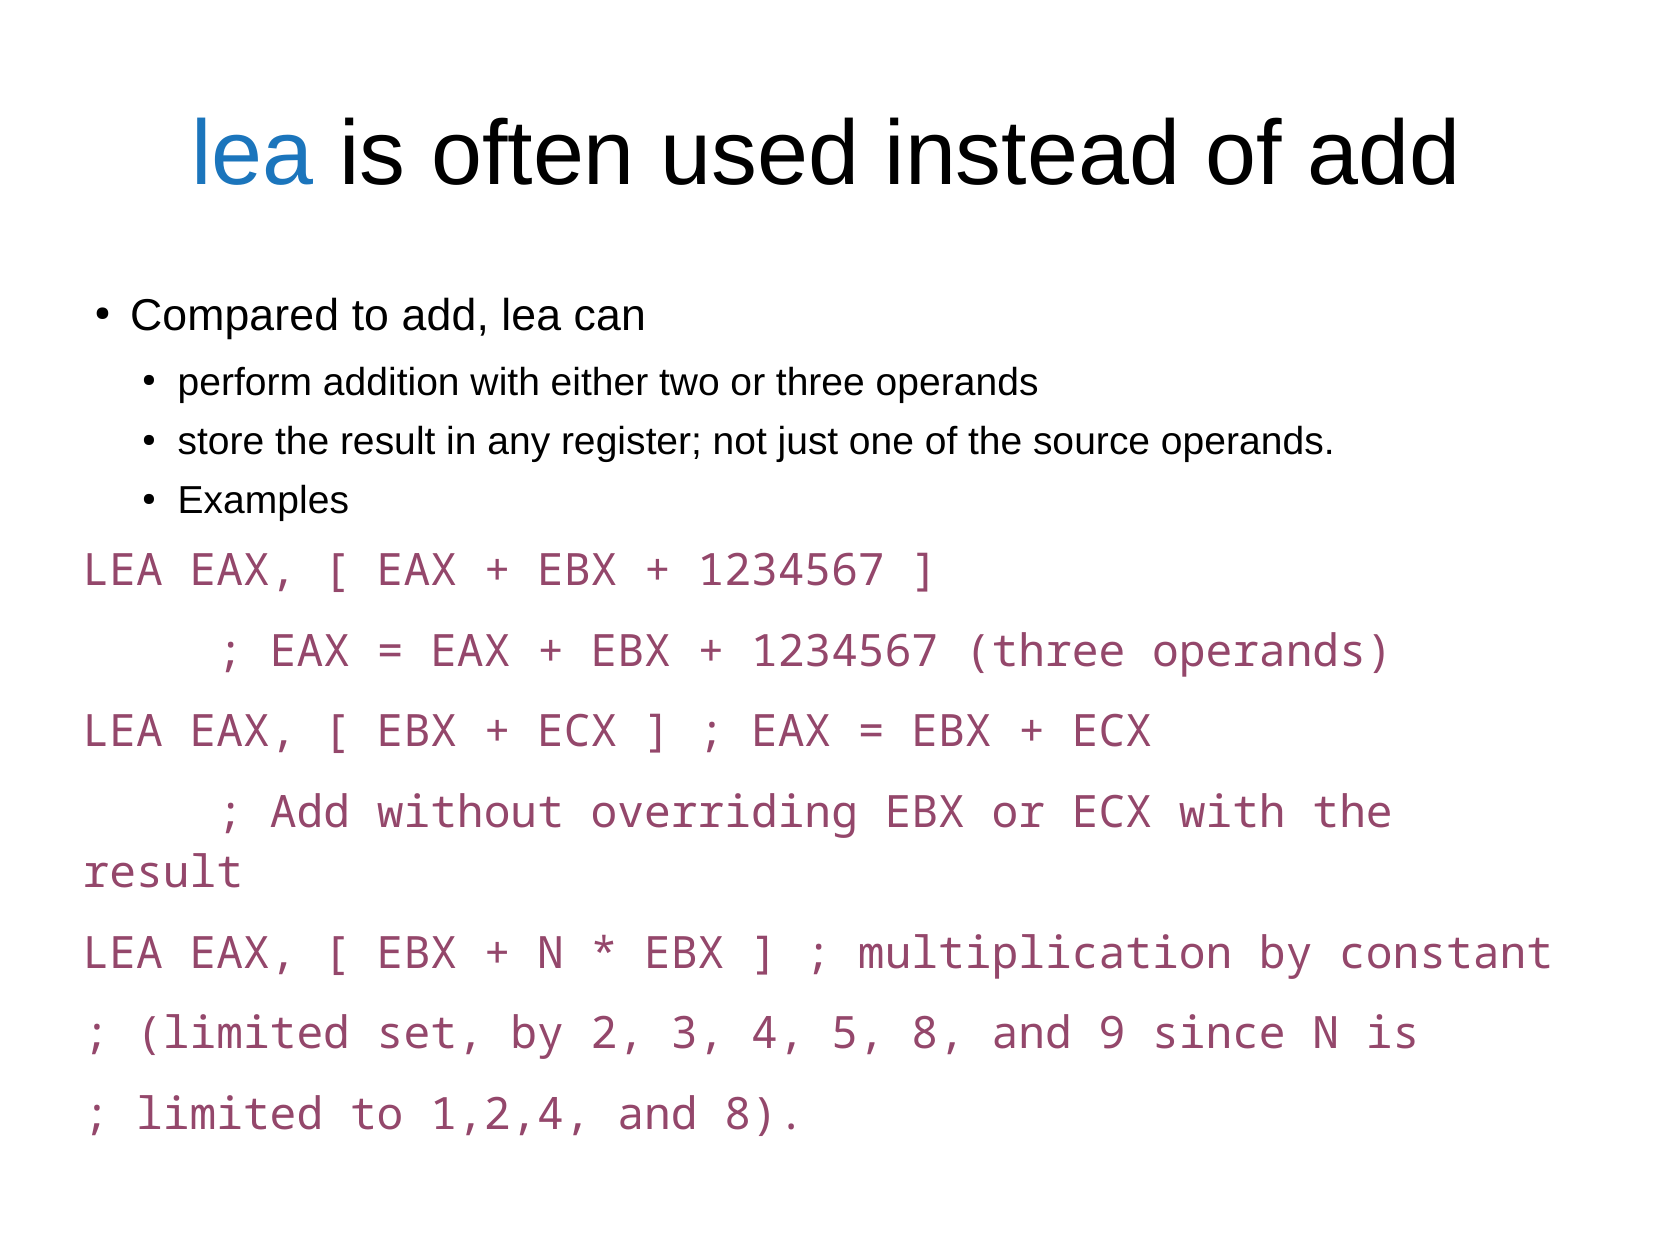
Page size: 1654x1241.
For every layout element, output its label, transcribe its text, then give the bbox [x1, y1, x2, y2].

list Compared to add, lea can perform addition with either two or three operands store the result in any register; not just one of the source operands. Examples LEA EAX, [ EAX + EBX + 1234567 ] ; EAX = EAX + EBX + 1234567 (three operands) LEA EAX, [ EBX + ECX ] ; EAX = EBX + ECX ; Add without overriding EBX or ECX with the result LEA EAX, [ EBX + N * EBX ] ; multiplication by constant ; (limited set, by 2, 3, 4, 5, 8, and 9 since N is ; limited to 1,2,4, and 8). [82, 290, 1571, 1163]
title lea is often used instead of add [82, 49, 1571, 257]
